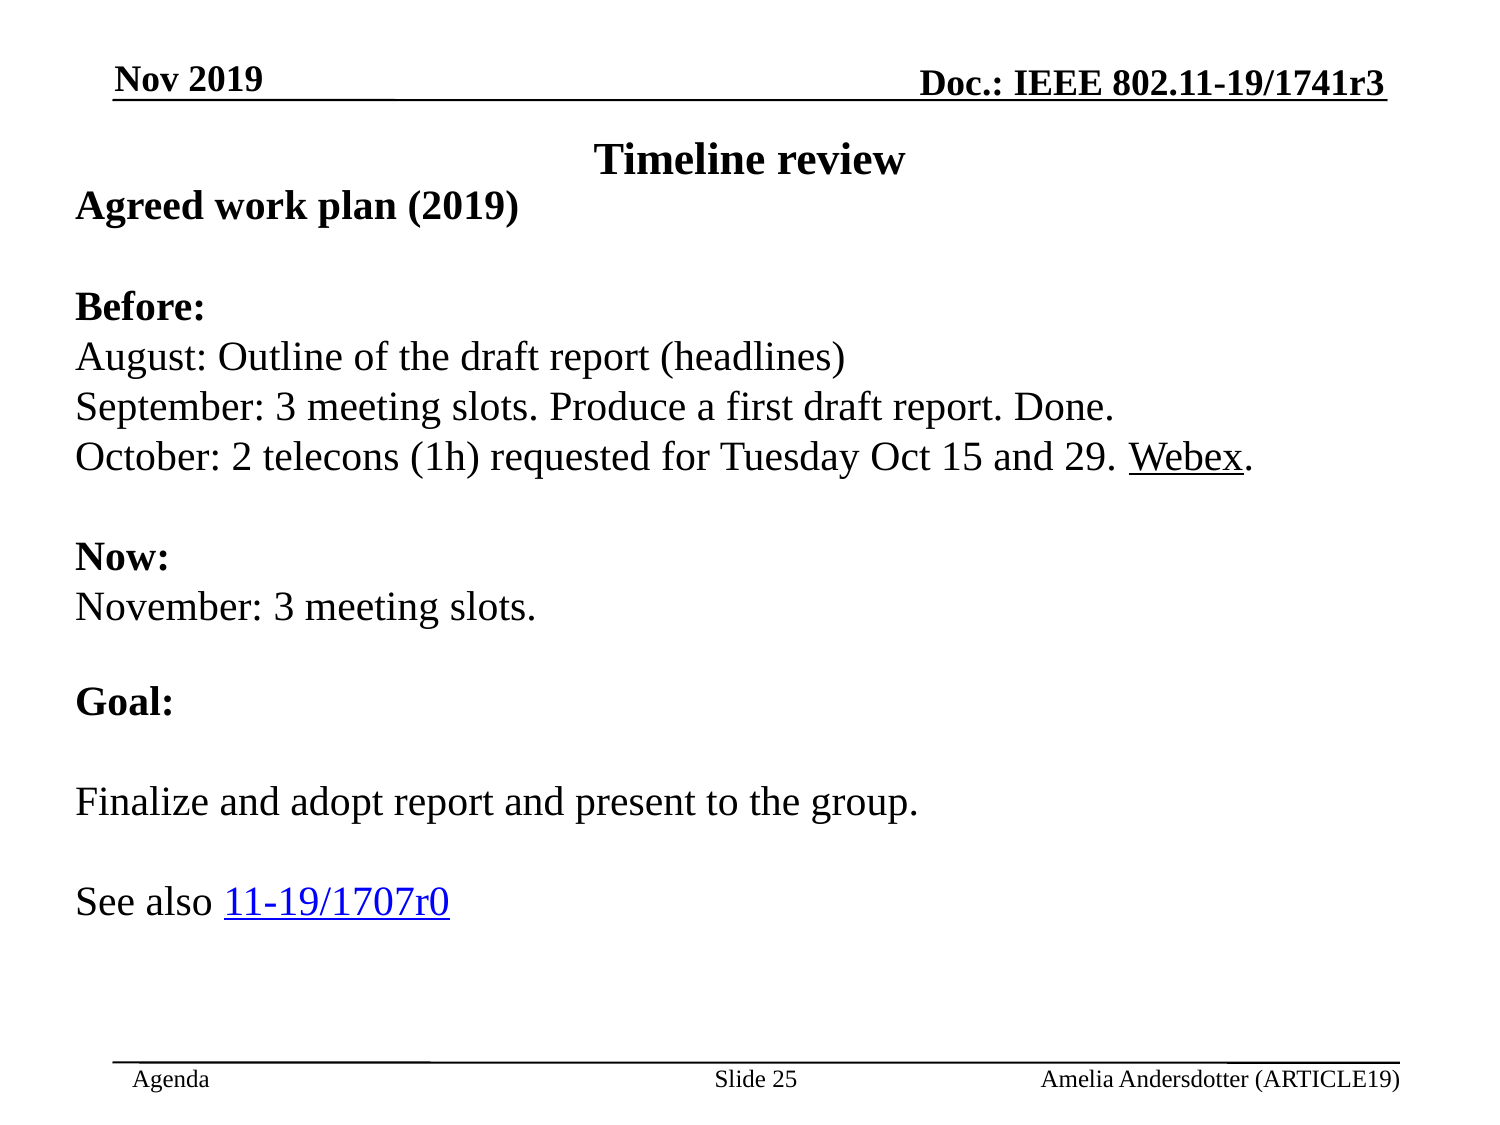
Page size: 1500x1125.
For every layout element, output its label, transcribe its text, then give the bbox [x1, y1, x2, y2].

text_box Nov 2019 [114, 54, 422, 99]
text_box Slide <number> [712, 1062, 799, 1122]
text_box Agreed work plan (2019) Before: August: Outline of the draft report (headlines) September: 3 meeting slots. Produce a first draft report. Done. October: 2 telecons (1h) requested for Tuesday Oct 15 and 29. Webex. Now: November: 3 meeting slots. Goal: Finalize and adopt report and present to the group. See also 11-19/1707r0 [75, 178, 1425, 974]
text_box Timeline review [112, 112, 1387, 178]
text_box Amelia Andersdotter (ARTICLE19) [878, 1062, 1401, 1092]
